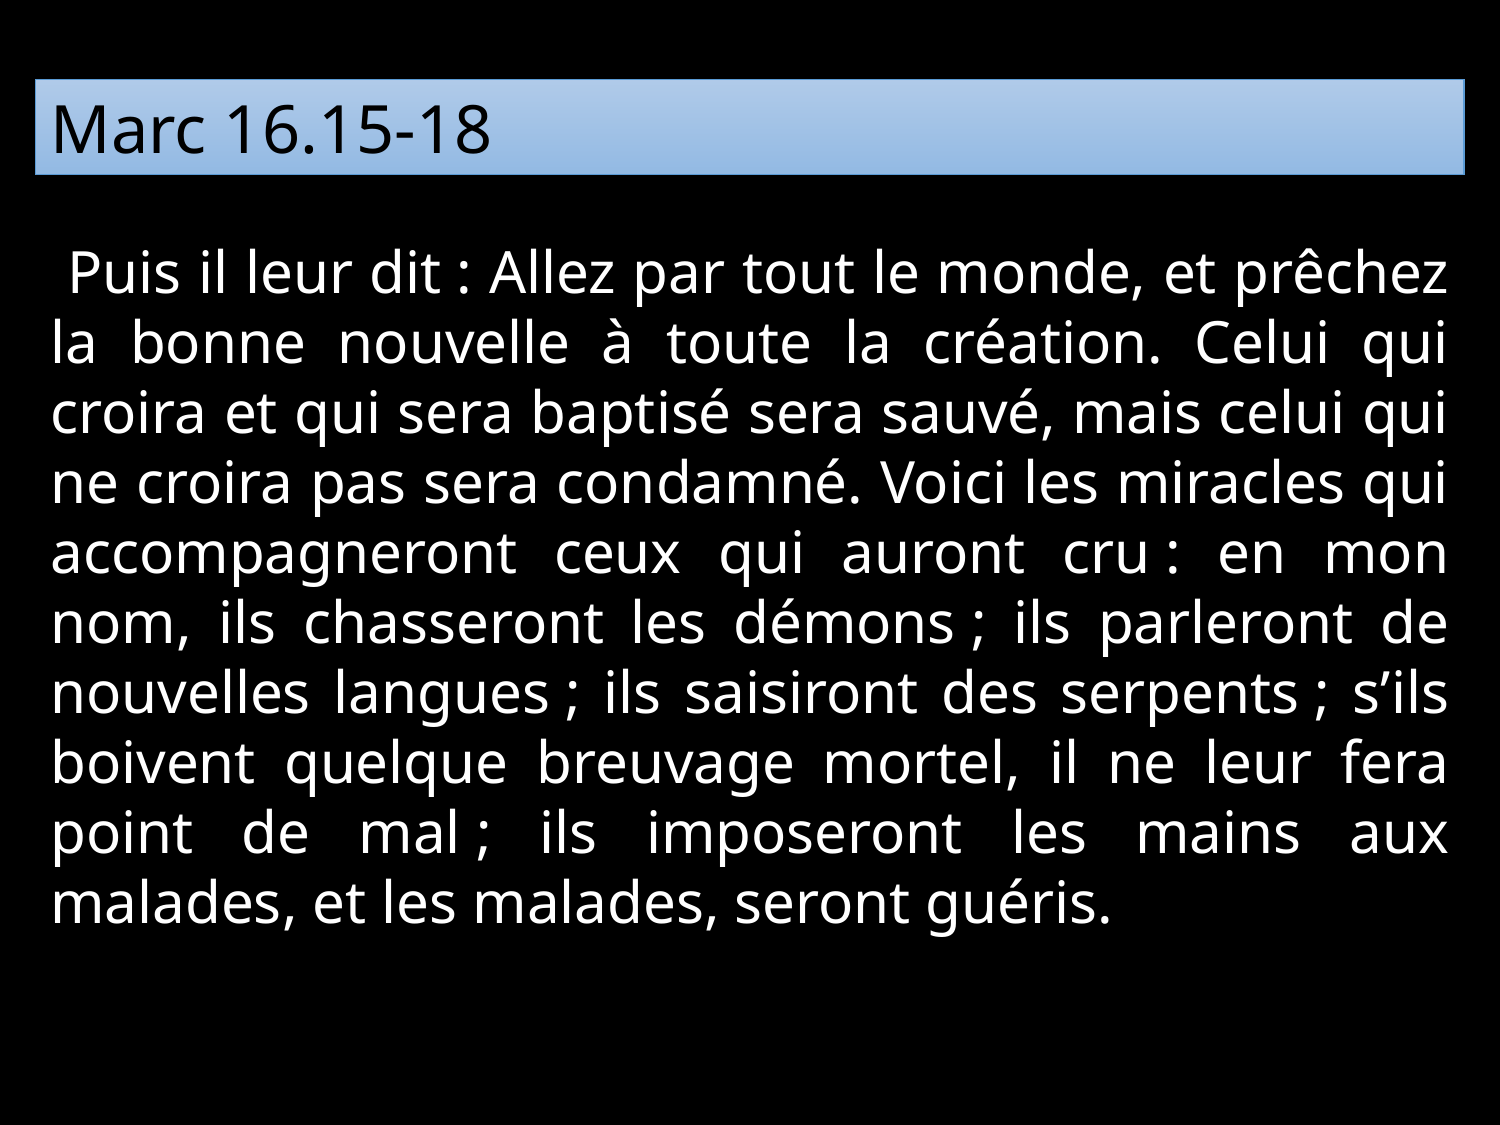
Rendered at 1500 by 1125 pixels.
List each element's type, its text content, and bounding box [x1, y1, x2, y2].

text_box Marc 16.15-18 [35, 79, 1464, 175]
text_box Puis il leur dit : Allez par tout le monde, et prêchez la bonne nouvelle à toute la création. Celui qui croira et qui sera baptisé sera sauvé, mais celui qui ne croira pas sera condamné. Voici les miracles qui accompagneront ceux qui auront cru : en mon nom, ils chasseront les démons ; ils parleront de nouvelles langues ; ils saisiront des serpents ; s’ils boivent quelque breuvage mortel, il ne leur fera point de mal ; ils imposeront les mains aux malades, et les malades, seront guéris. [35, 227, 1464, 943]
